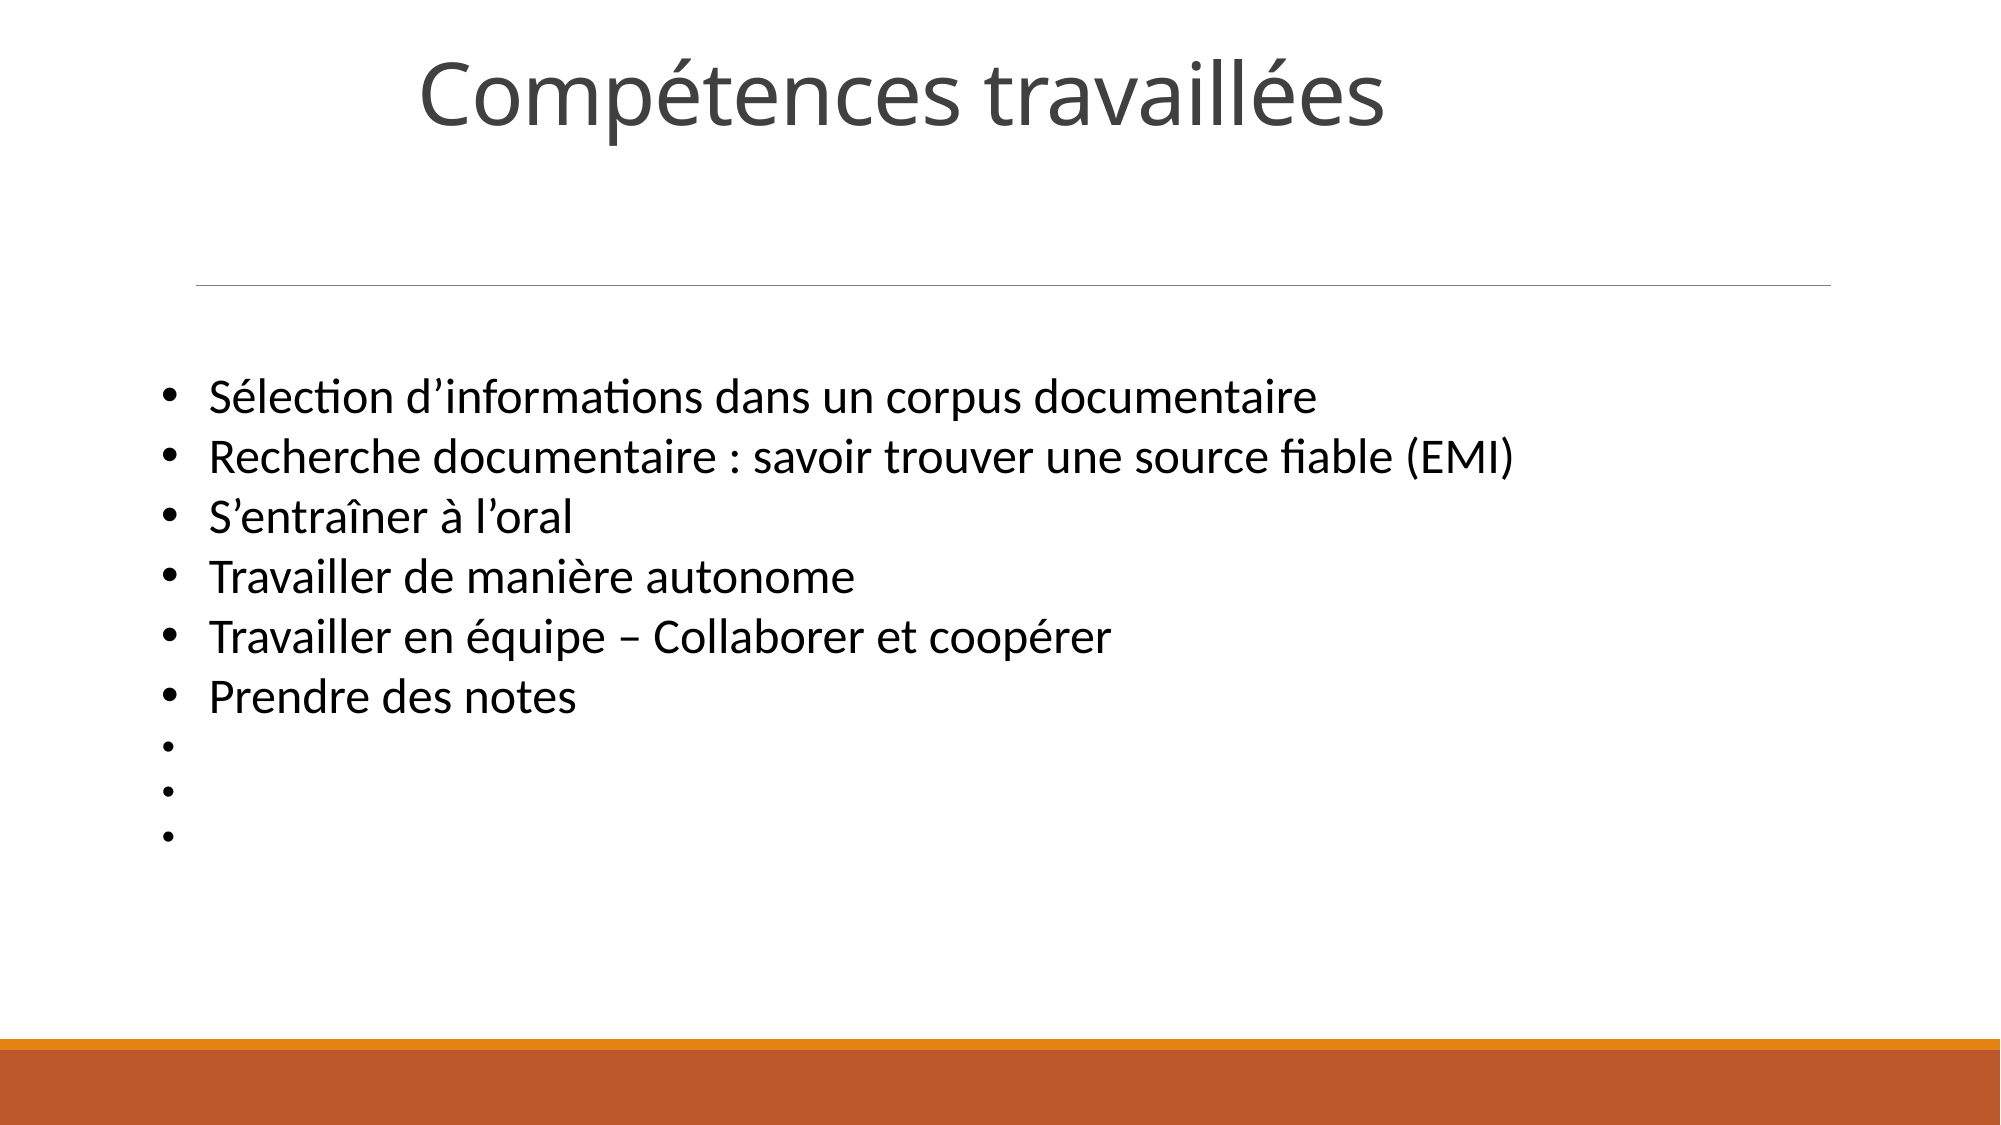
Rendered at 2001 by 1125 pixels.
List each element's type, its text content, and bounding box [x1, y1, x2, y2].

text_box Sélection d’informations dans un corpus documentaire Recherche documentaire : savoir trouver une source fiable (EMI) S’entraîner à l’oral Travailler de manière autonome Travailler en équipe – Collaborer et coopérer Prendre des notes [146, 356, 1682, 872]
title Compétences travaillées [180, 47, 1668, 255]
